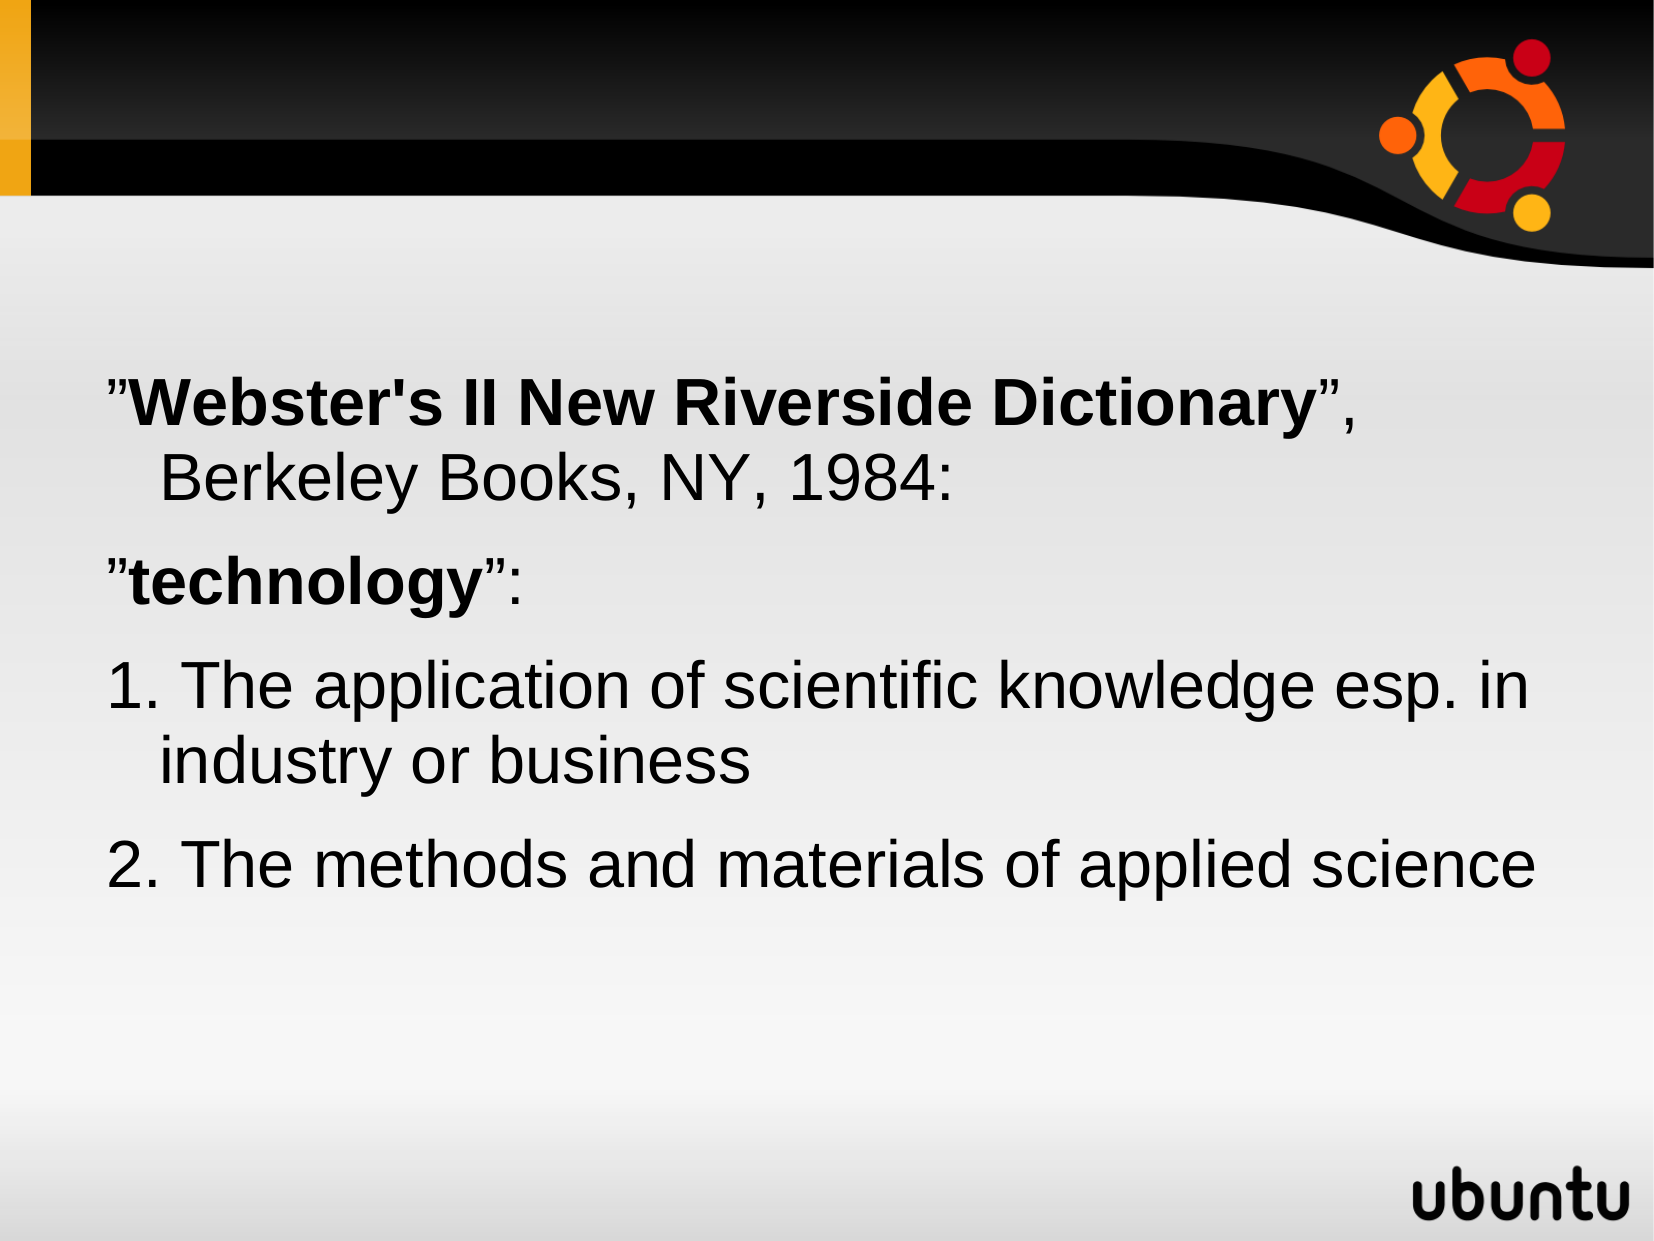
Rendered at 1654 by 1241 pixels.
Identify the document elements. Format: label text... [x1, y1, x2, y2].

list ”Webster's II New Riverside Dictionary”, Berkeley Books, NY, 1984: ”technology”: 1. The application of scientific knowledge esp. in industry or business 2. The methods and materials of applied science [88, 365, 1577, 1081]
picture [0, 0, 1654, 1241]
